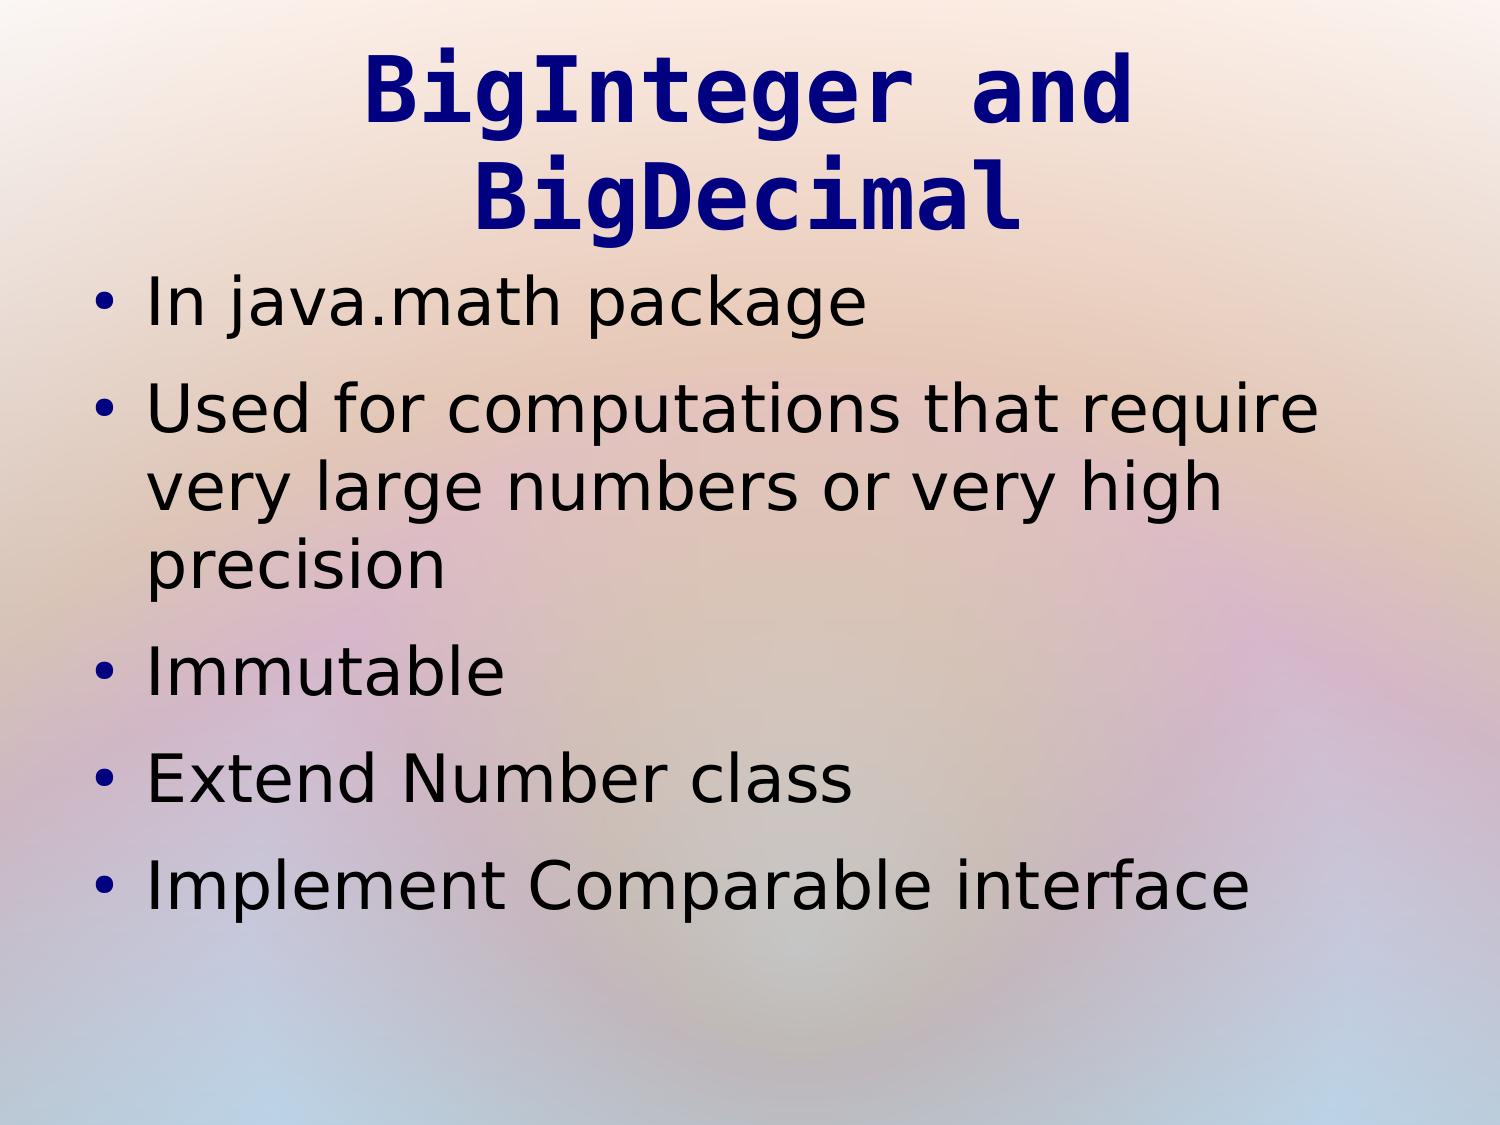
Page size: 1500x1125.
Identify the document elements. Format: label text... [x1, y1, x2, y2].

title BigInteger and BigDecimal [75, 37, 1425, 252]
picture [0, 0, 1500, 1125]
list In java.math package Used for computations that require very large numbers or very high precision Immutable Extend Number class Implement Comparable interface [75, 263, 1425, 926]
